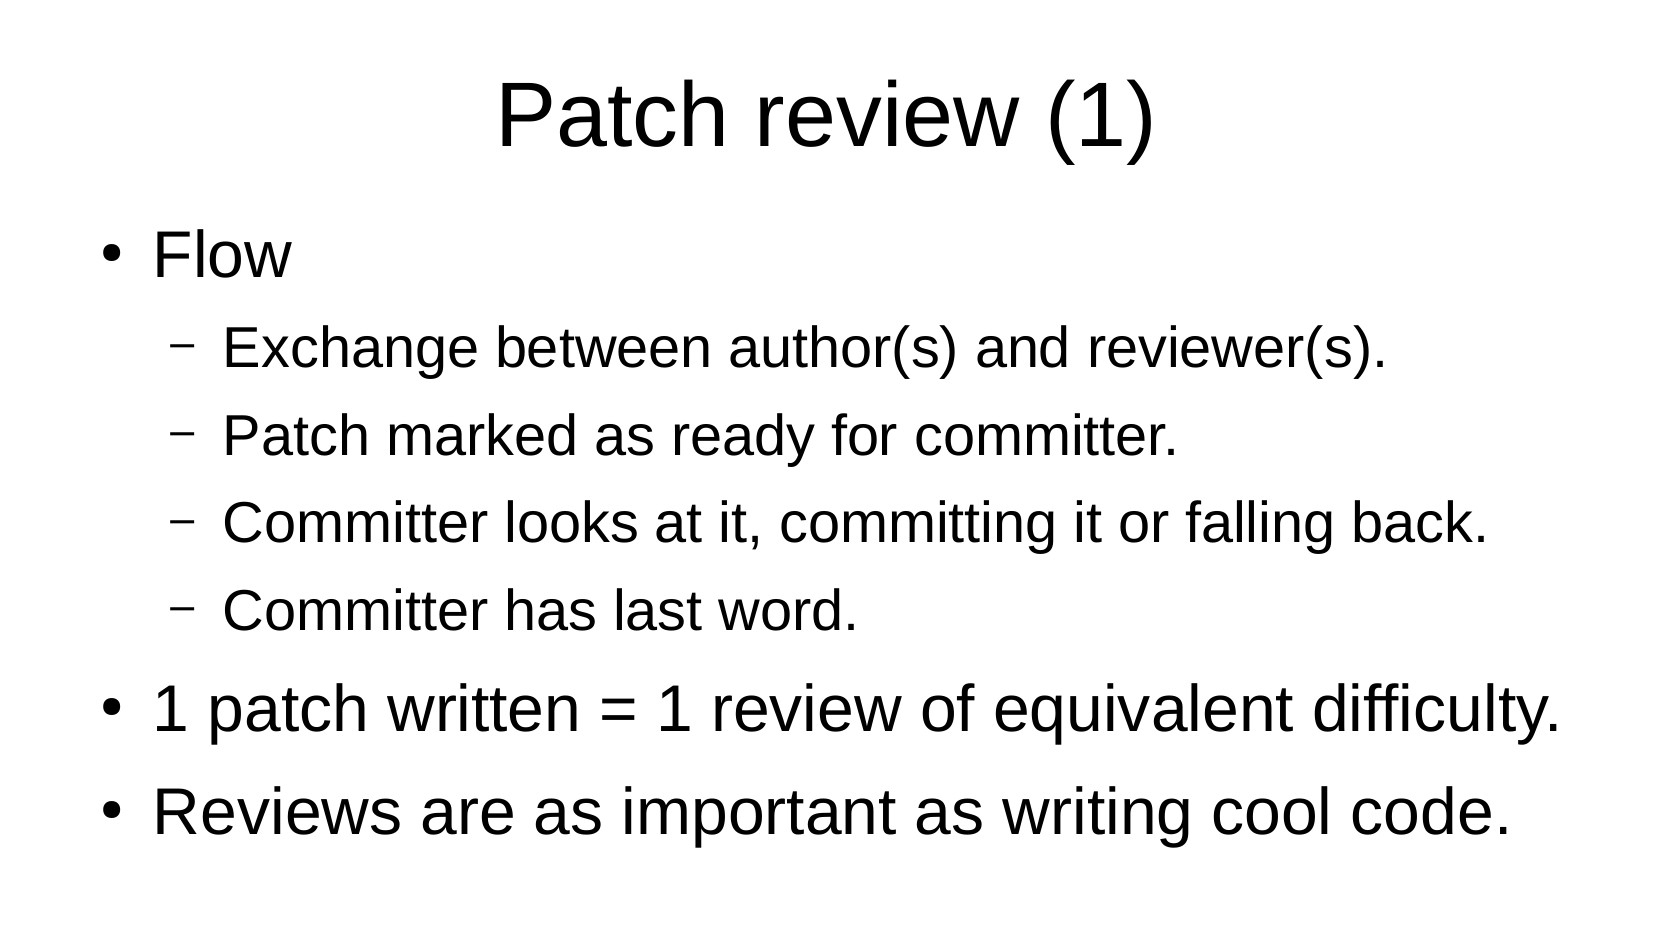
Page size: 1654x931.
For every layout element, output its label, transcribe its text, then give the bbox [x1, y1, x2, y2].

title Patch review (1) [82, 37, 1571, 193]
list Flow Exchange between author(s) and reviewer(s). Patch marked as ready for committer. Committer looks at it, committing it or falling back. Committer has last word. 1 patch written = 1 review of equivalent difficulty. Reviews are as important as writing cool code. [82, 217, 1571, 856]
